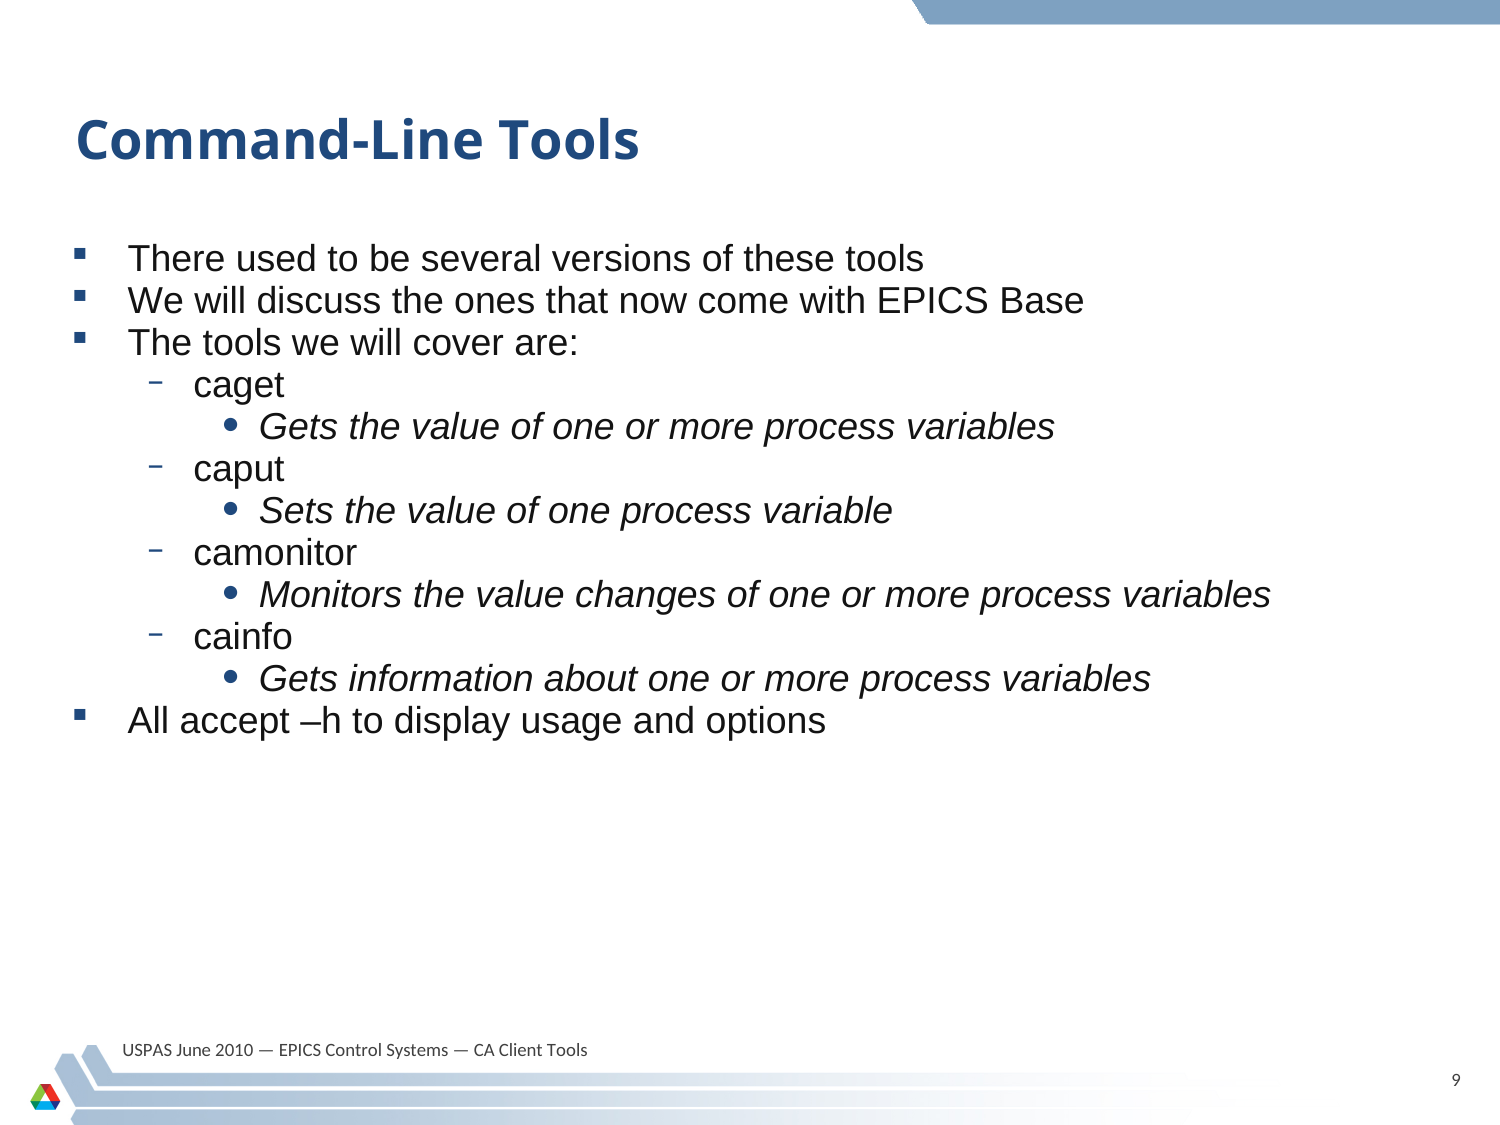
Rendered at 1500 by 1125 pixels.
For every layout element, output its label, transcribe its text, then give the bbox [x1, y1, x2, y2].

picture [0, 1037, 1500, 1125]
picture [0, 0, 1500, 26]
list There used to be several versions of these tools We will discuss the ones that now come with EPICS Base The tools we will cover are: caget Gets the value of one or more process variables caput Sets the value of one process variable camonitor Monitors the value changes of one or more process variables cainfo Gets information about one or more process variables All accept –h to display usage and options [56, 229, 1359, 749]
title Command-Line Tools [75, 45, 1426, 233]
